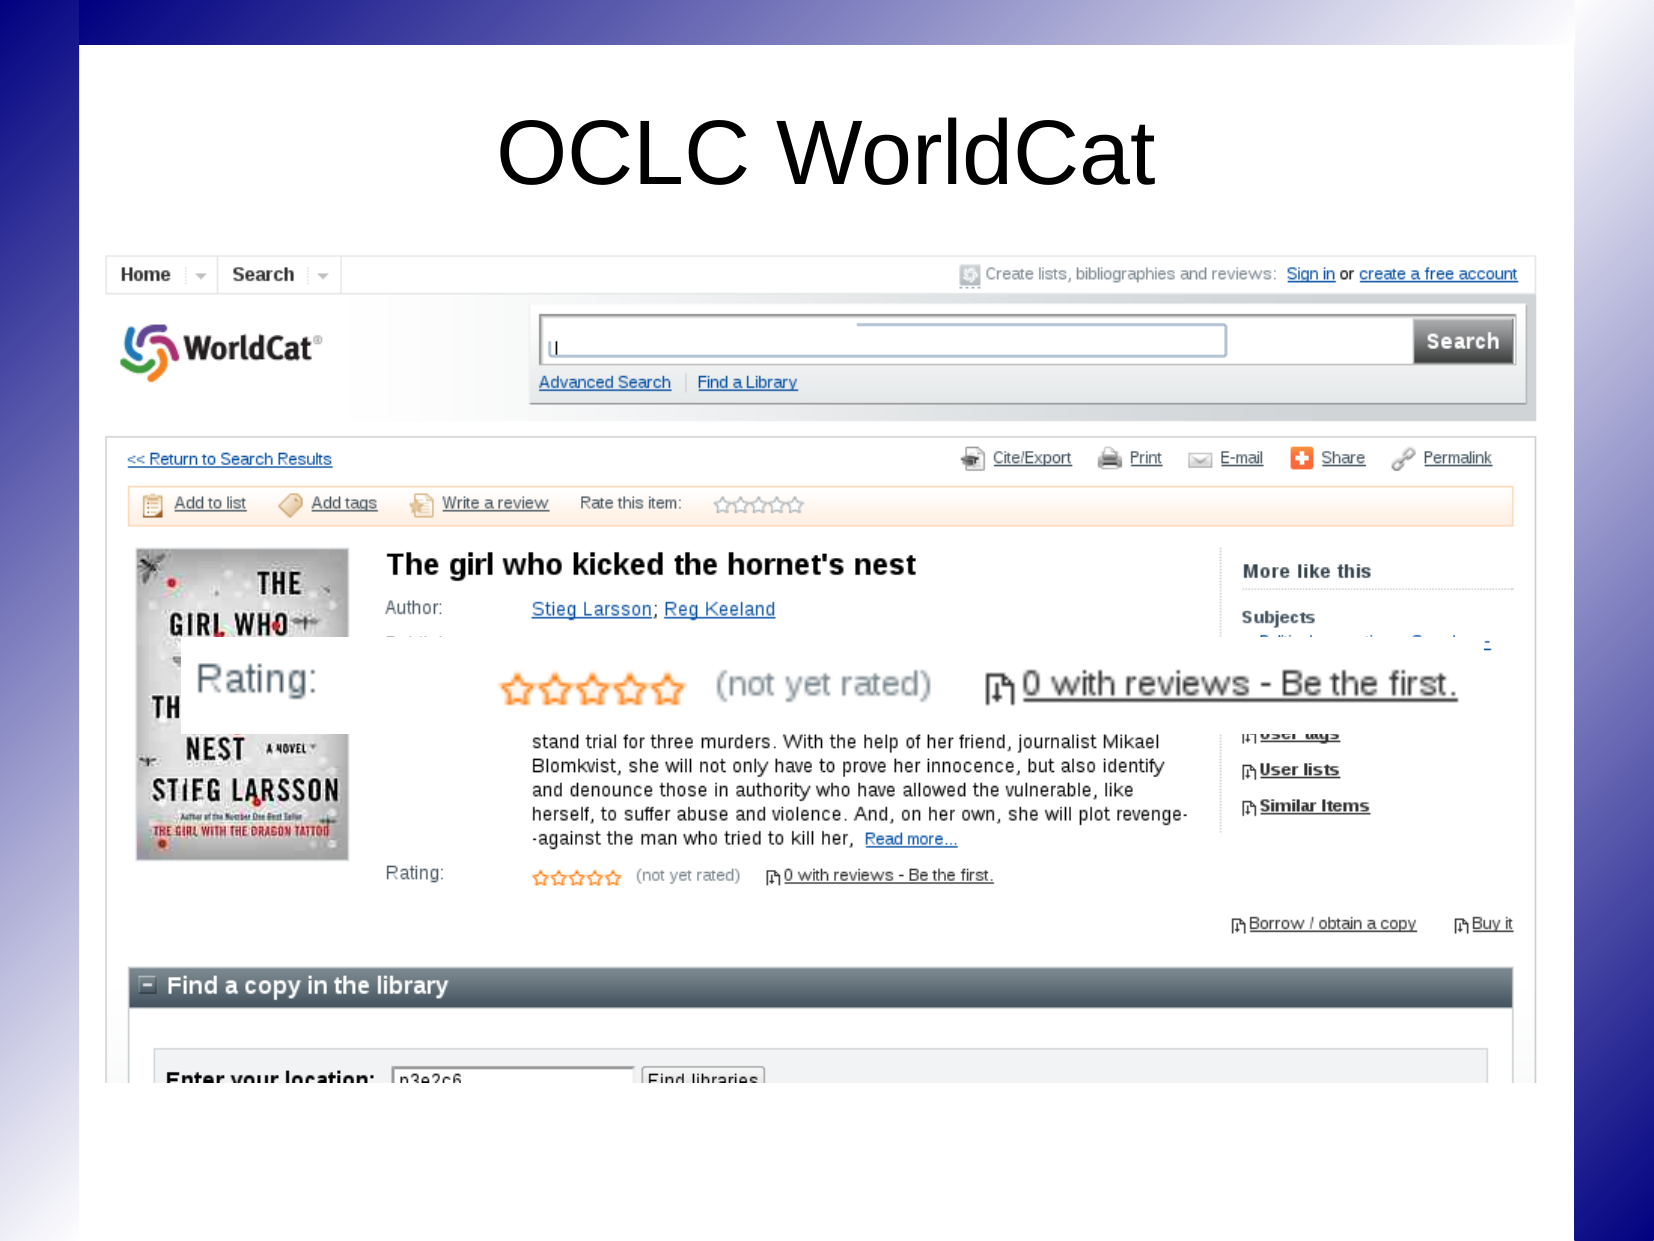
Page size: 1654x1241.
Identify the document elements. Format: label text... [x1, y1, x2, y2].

title OCLC WorldCat [82, 56, 1571, 250]
picture [86, 245, 1550, 1083]
